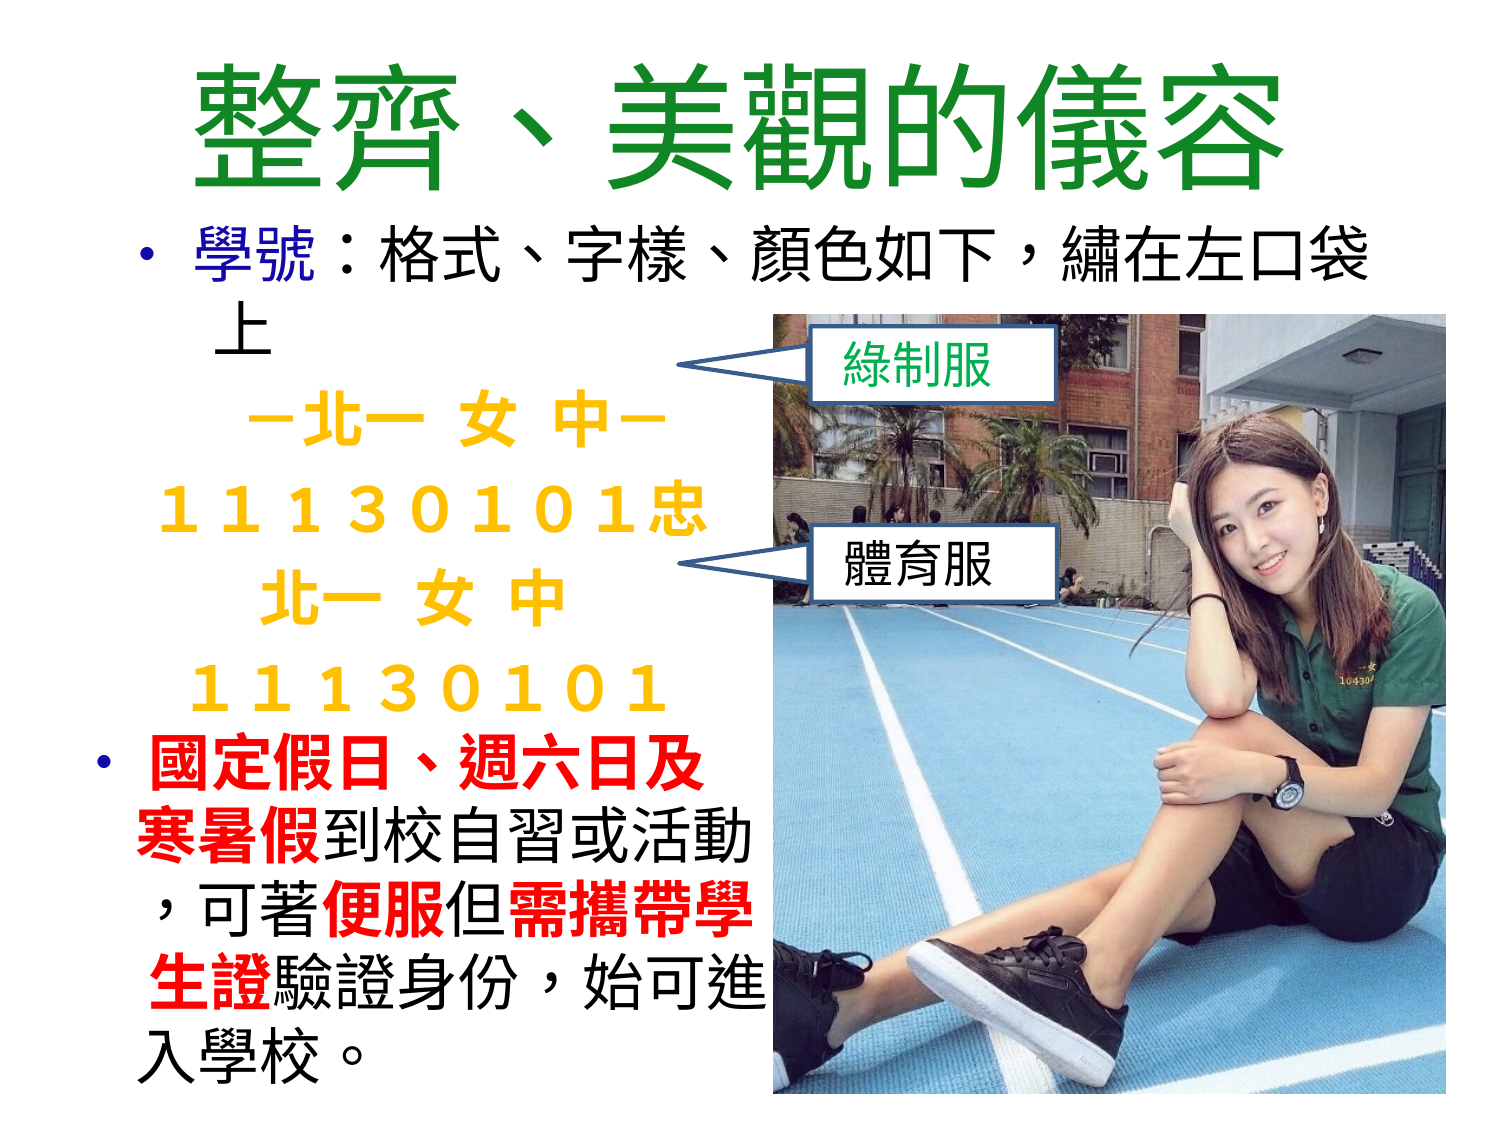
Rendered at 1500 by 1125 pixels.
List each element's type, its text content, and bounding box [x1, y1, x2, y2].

text_box [678, 326, 1057, 404]
text_box 體育服 [828, 525, 1042, 601]
text_box [679, 524, 1058, 602]
text_box 整齊、美觀的儀容 [64, 31, 1415, 219]
text_box 綠制服 [827, 326, 1041, 402]
list ‧學號：格式、字樣、顏色如下，繡在左口袋上 －北一 女 中－ １１1３０１０１忠 北一 女 中 １１1３０１０１ ‧國定假日、週六日及 寒暑假到校自習或活動 ，可著便服但需攜帶學 生證驗證身份，始可進 入學校。 [5, 208, 1447, 1106]
